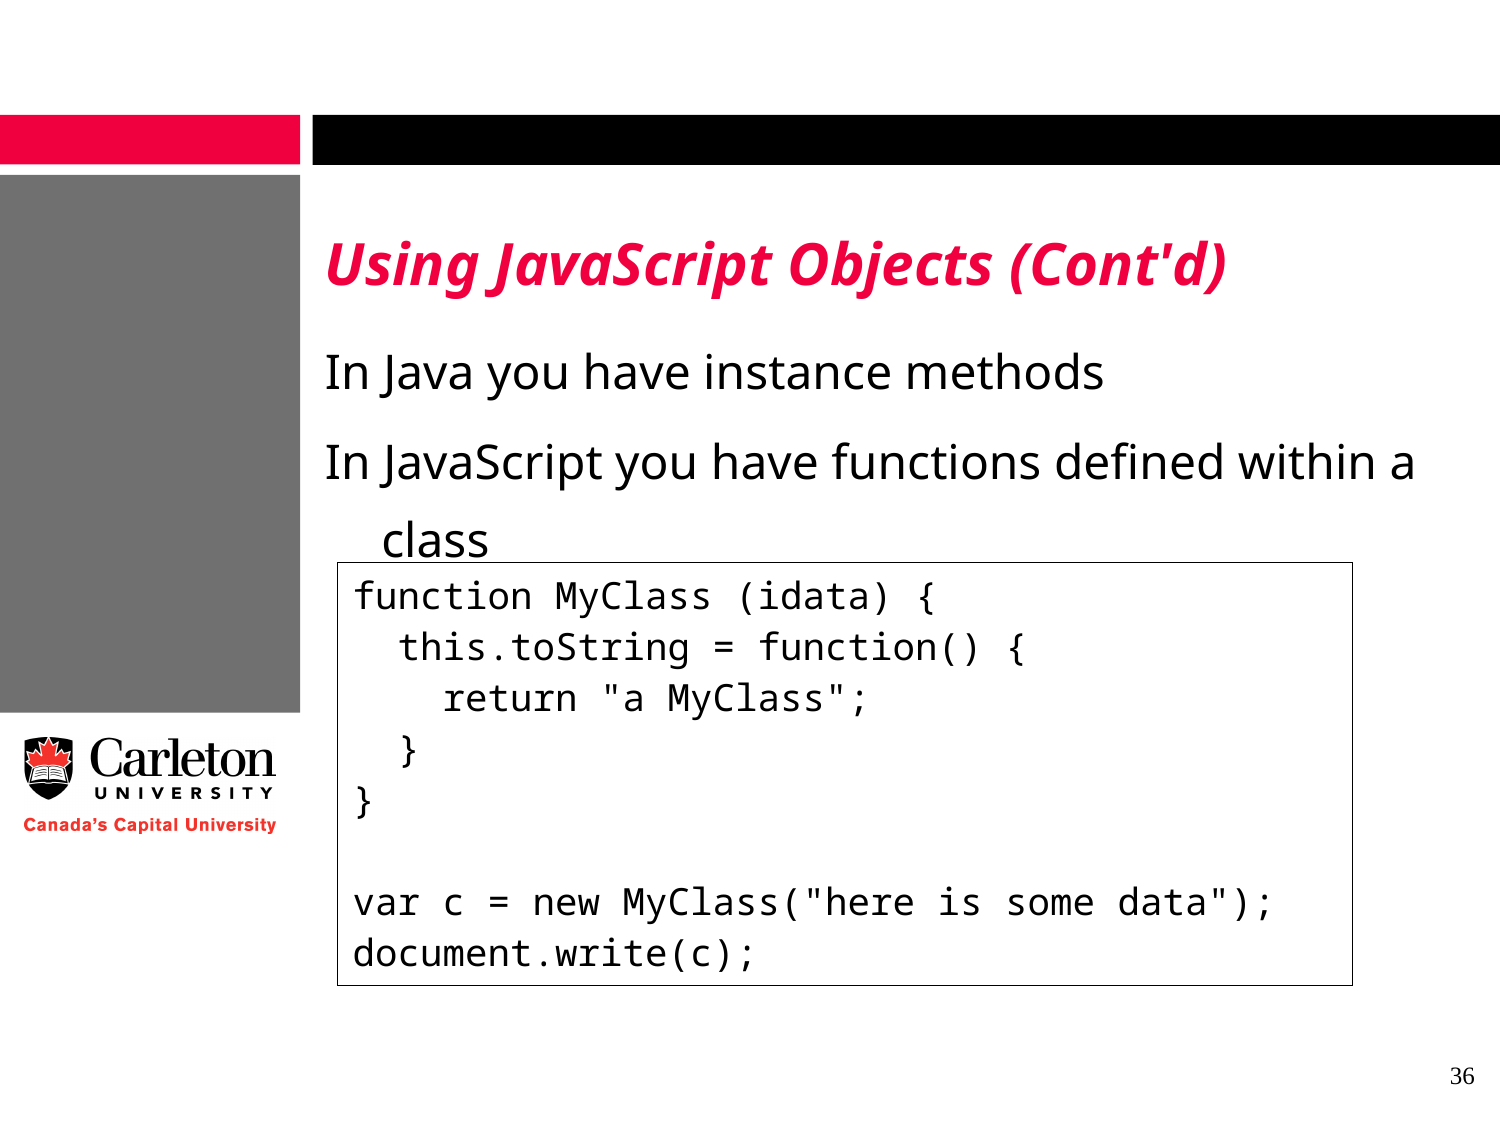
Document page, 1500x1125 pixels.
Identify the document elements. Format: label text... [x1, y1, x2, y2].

text_box function MyClass (idata) { this.toString = function() { return "a MyClass"; } } var c = new MyClass("here is some data"); document.write(c); [337, 562, 1353, 939]
list In Java you have instance methods In JavaScript you have functions defined within a class [324, 324, 1450, 1036]
title Using JavaScript Objects (Cont'd) [324, 194, 1450, 324]
picture [24, 737, 276, 834]
